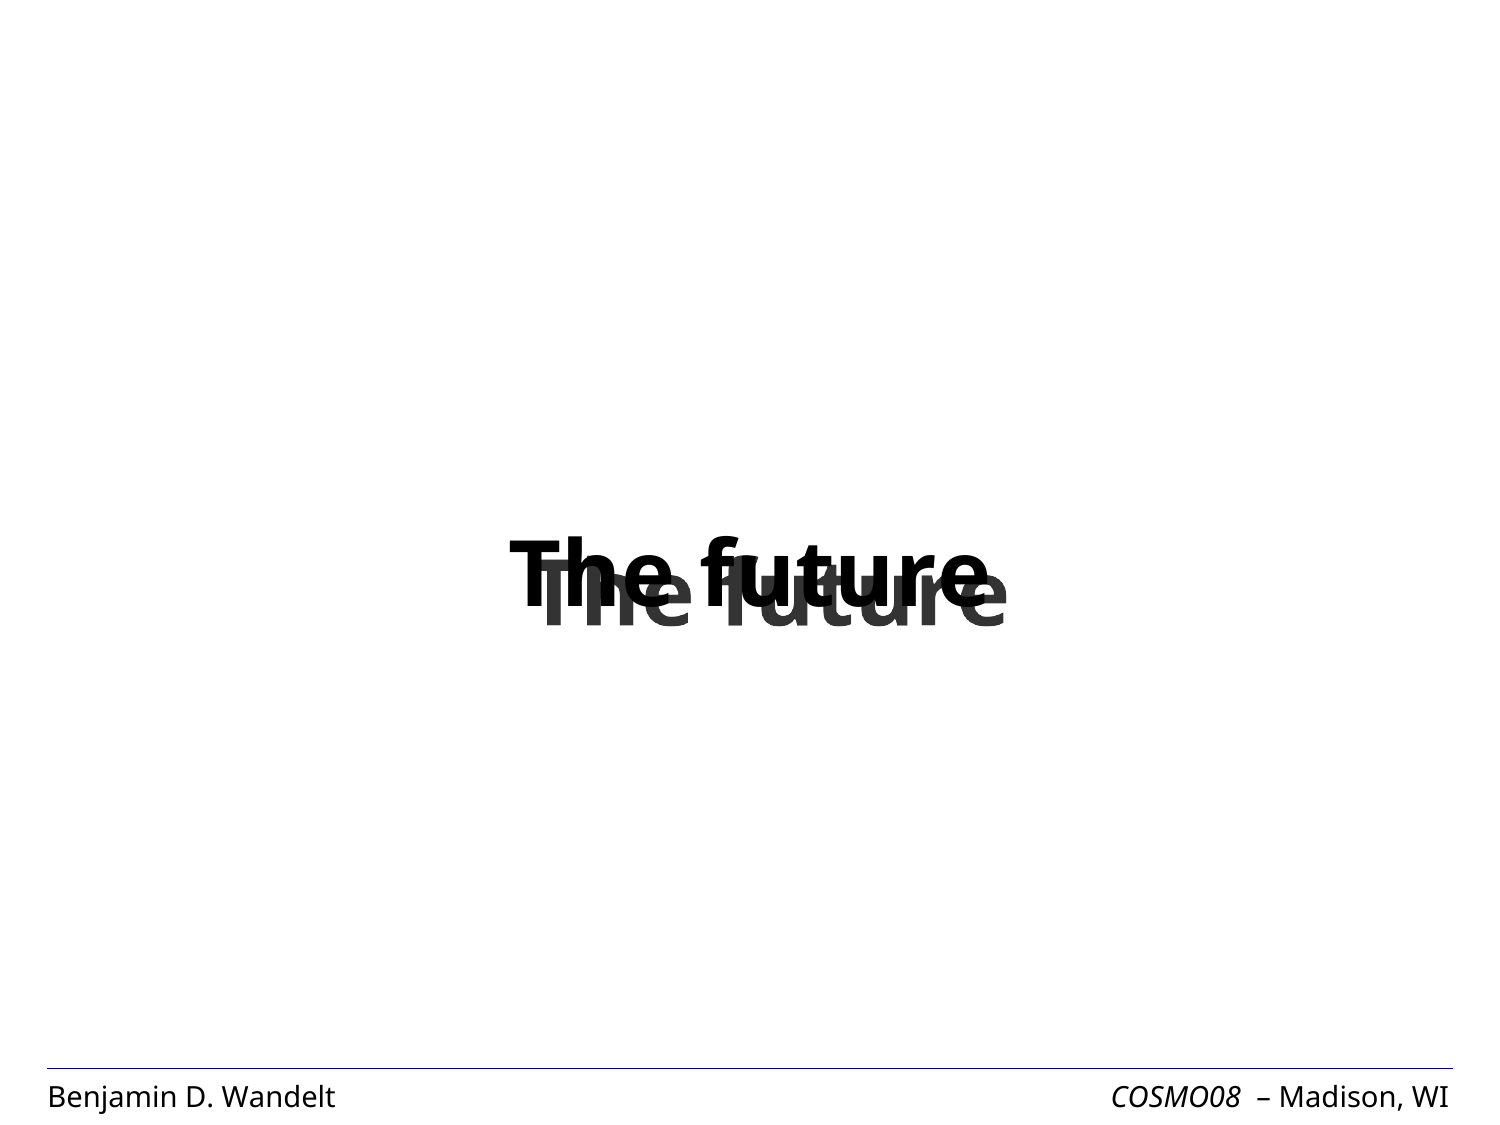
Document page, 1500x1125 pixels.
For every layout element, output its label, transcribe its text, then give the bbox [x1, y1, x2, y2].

text_box The future [110, 501, 1390, 624]
